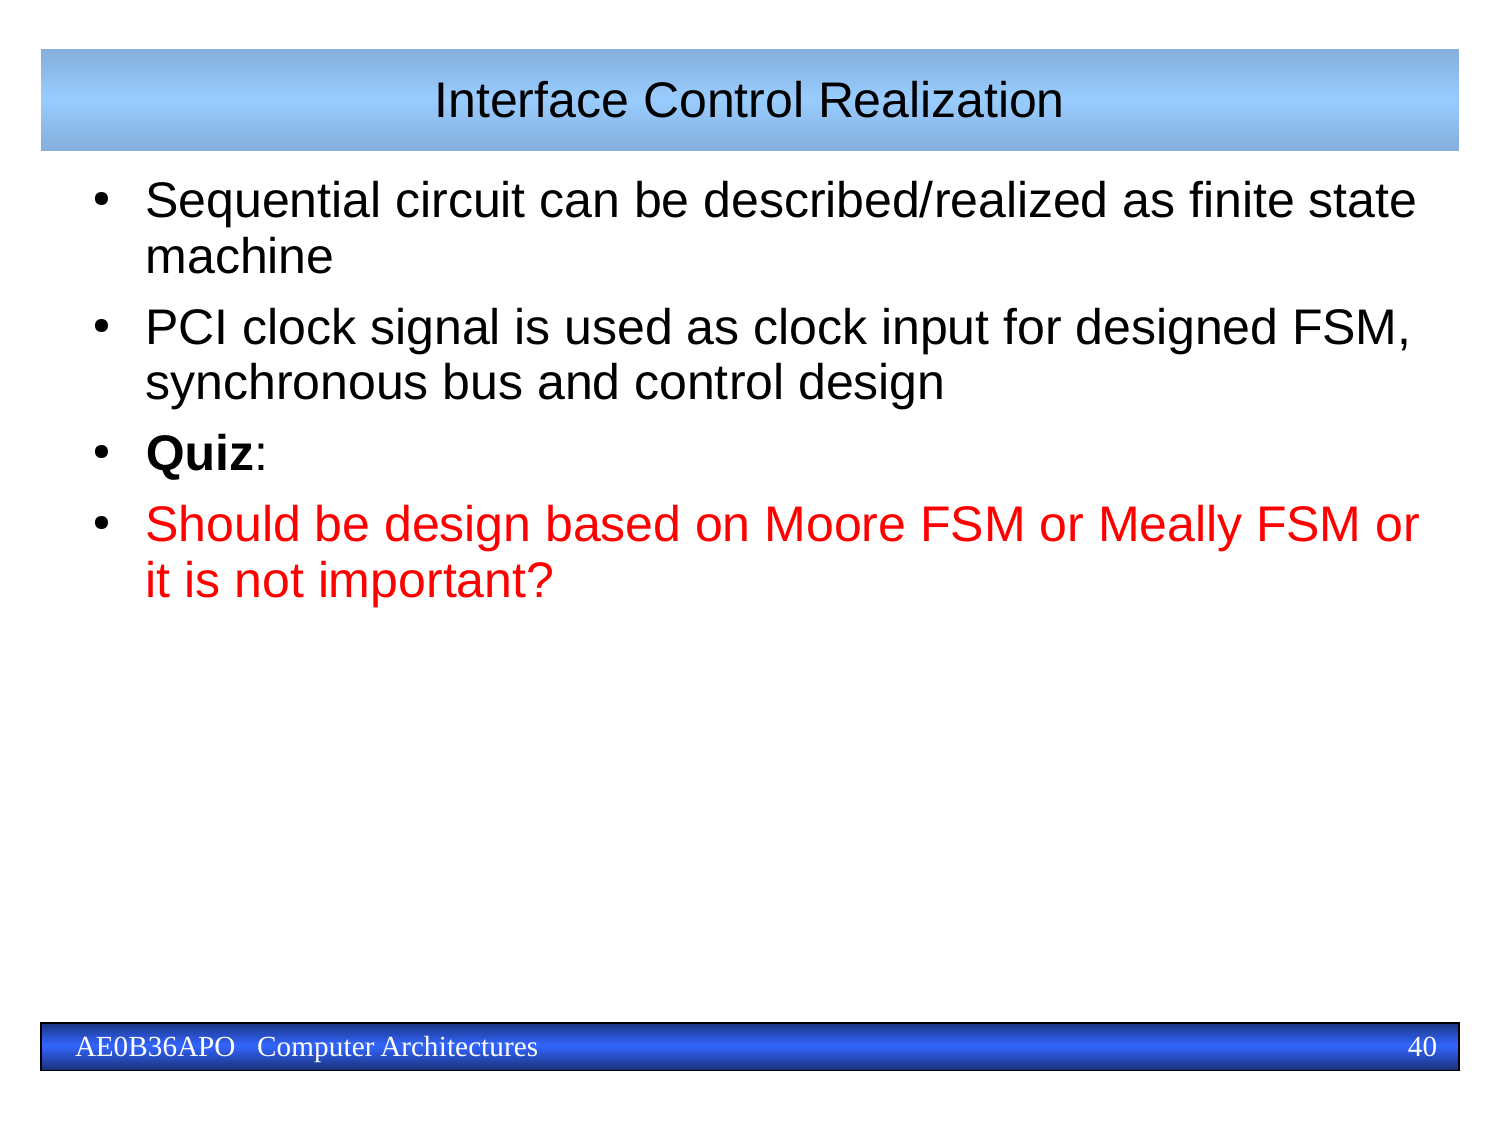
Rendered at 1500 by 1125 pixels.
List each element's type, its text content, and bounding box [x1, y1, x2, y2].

title Interface Control Realization [41, 49, 1459, 151]
list Sequential circuit can be described/realized as finite state machine PCI clock signal is used as clock input for designed FSM, synchronous bus and control design Quiz: Should be design based on Moore FSM or Meally FSM or it is not important? [75, 172, 1426, 916]
